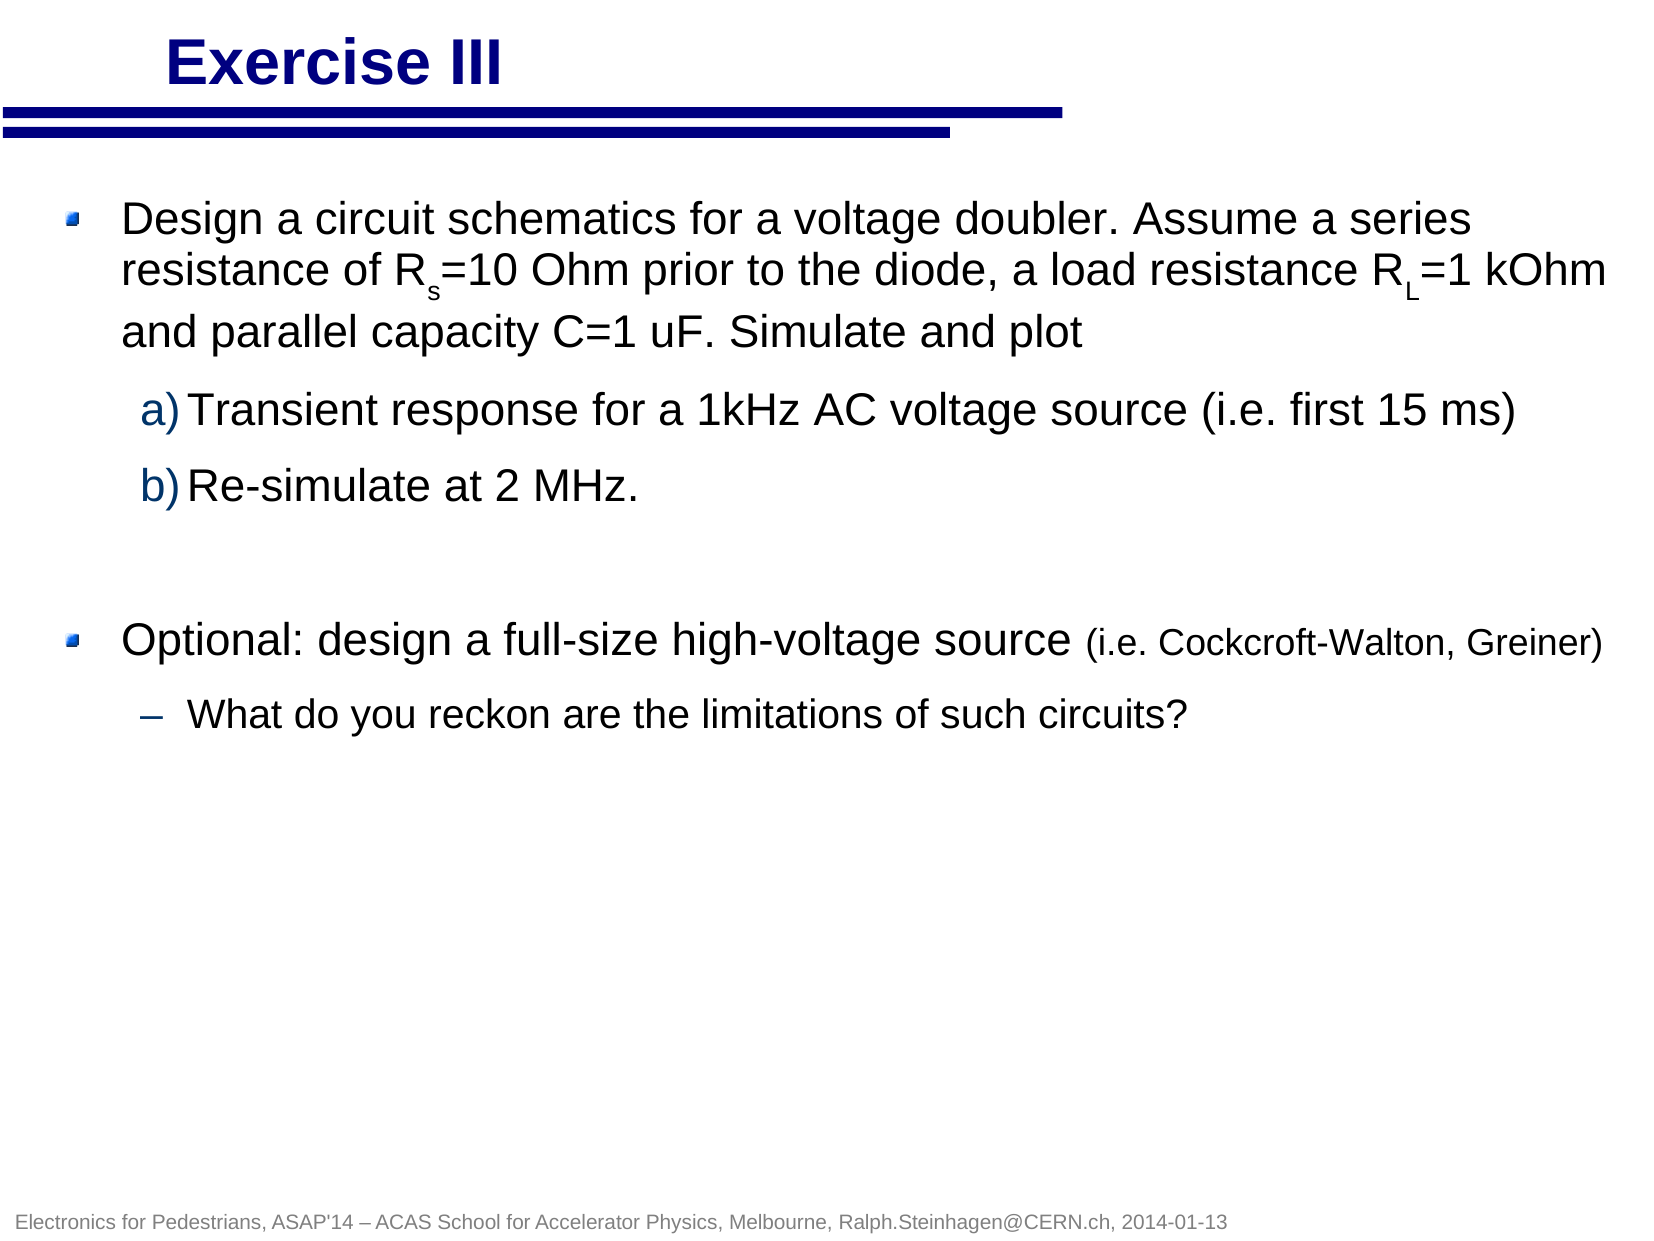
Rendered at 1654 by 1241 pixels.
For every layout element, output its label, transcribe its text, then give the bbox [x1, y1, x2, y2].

title Exercise III [165, 0, 1323, 124]
list Design a circuit schematics for a voltage doubler. Assume a series resistance of Rs=10 Ohm prior to the diode, a load resistance RL=1 kOhm and parallel capacity C=1 uF. Simulate and plot Transient response for a 1kHz AC voltage source (i.e. first 15 ms) Re-simulate at 2 MHz. Optional: design a full-size high-voltage source (i.e. Cockcroft-Walton, Greiner) What do you reckon are the limitations of such circuits? [65, 192, 1628, 1205]
